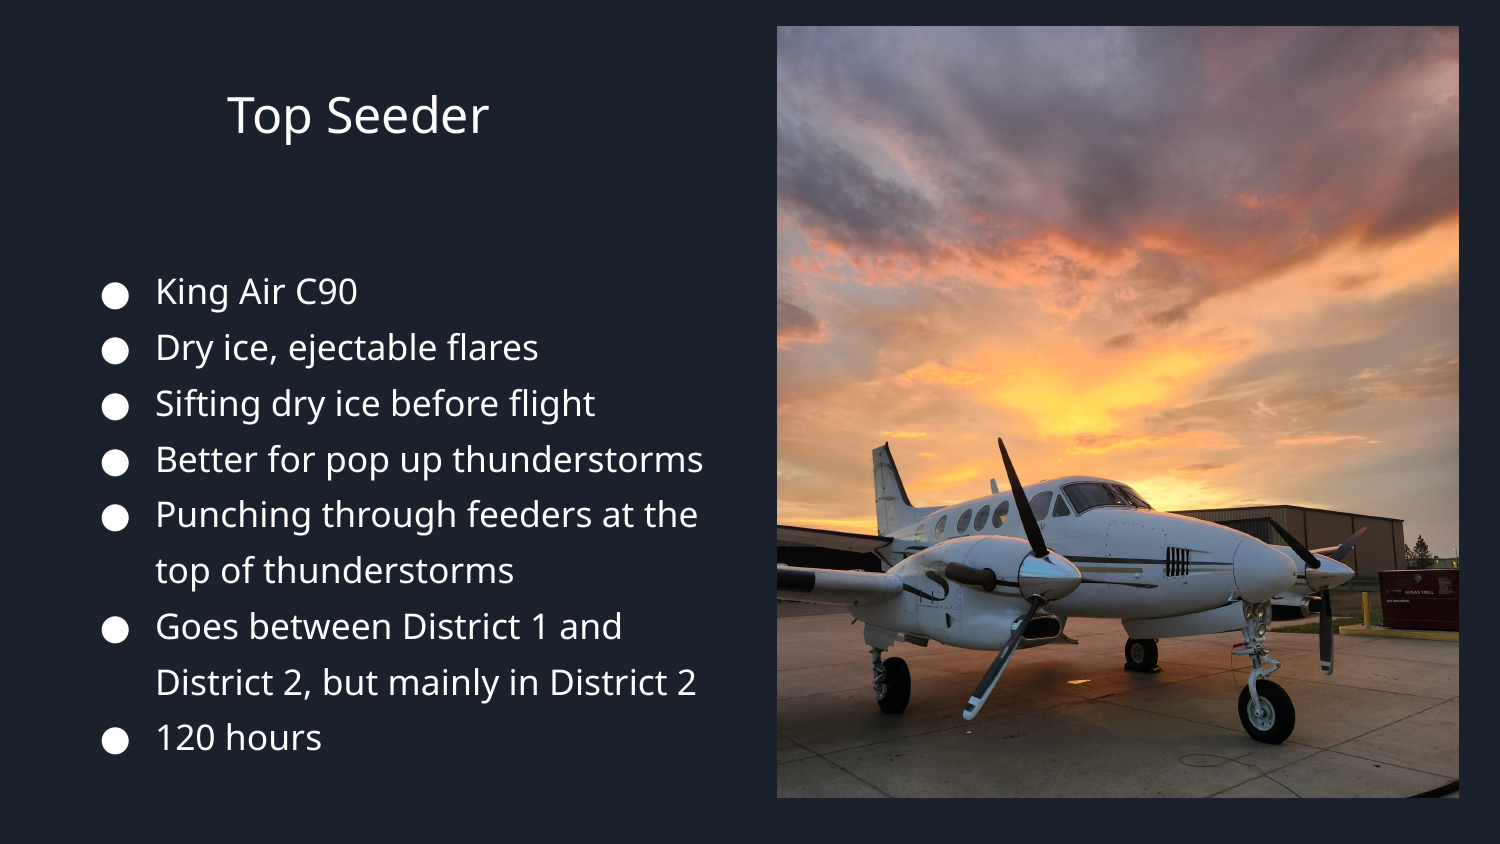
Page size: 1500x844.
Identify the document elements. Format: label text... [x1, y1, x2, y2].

title Top Seeder [212, 64, 777, 215]
picture [777, 26, 1459, 798]
list King Air C90 Dry ice, ejectable flares Sifting dry ice before flight Better for pop up thunderstorms Punching through feeders at the top of thunderstorms Goes between District 1 and District 2, but mainly in District 2 120 hours [64, 244, 723, 833]
